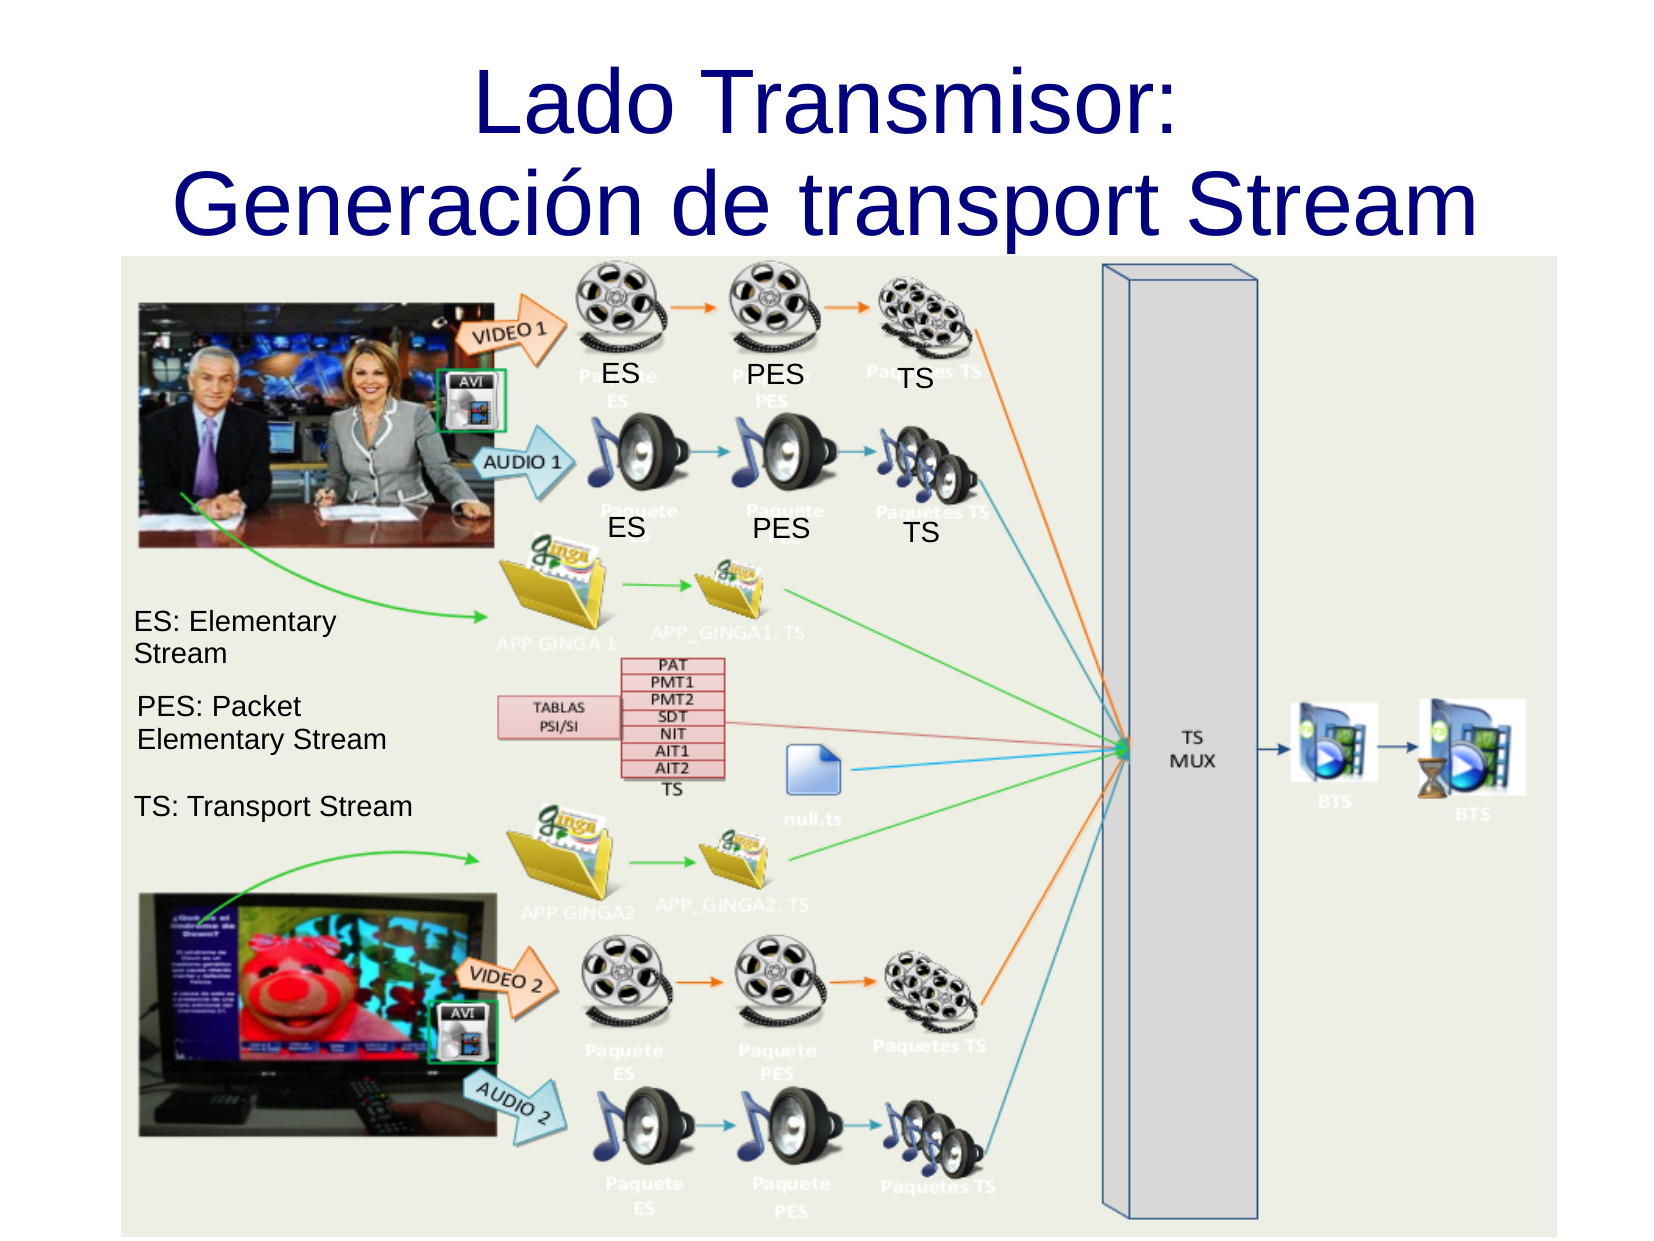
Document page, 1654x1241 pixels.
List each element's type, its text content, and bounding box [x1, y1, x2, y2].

title Lado Transmisor: Generación de transport Stream [82, 49, 1571, 257]
text_box TS [882, 354, 950, 403]
text_box PES [737, 504, 845, 553]
text_box PES [731, 350, 839, 399]
text_box ES: Elementary Stream [118, 597, 360, 678]
text_box TS [888, 508, 956, 556]
text_box TS: Transport Stream [119, 782, 429, 831]
picture [121, 256, 1557, 1237]
text_box ES [592, 503, 662, 551]
text_box PES: Packet Elementary Stream [122, 682, 422, 763]
text_box ES [586, 349, 656, 398]
